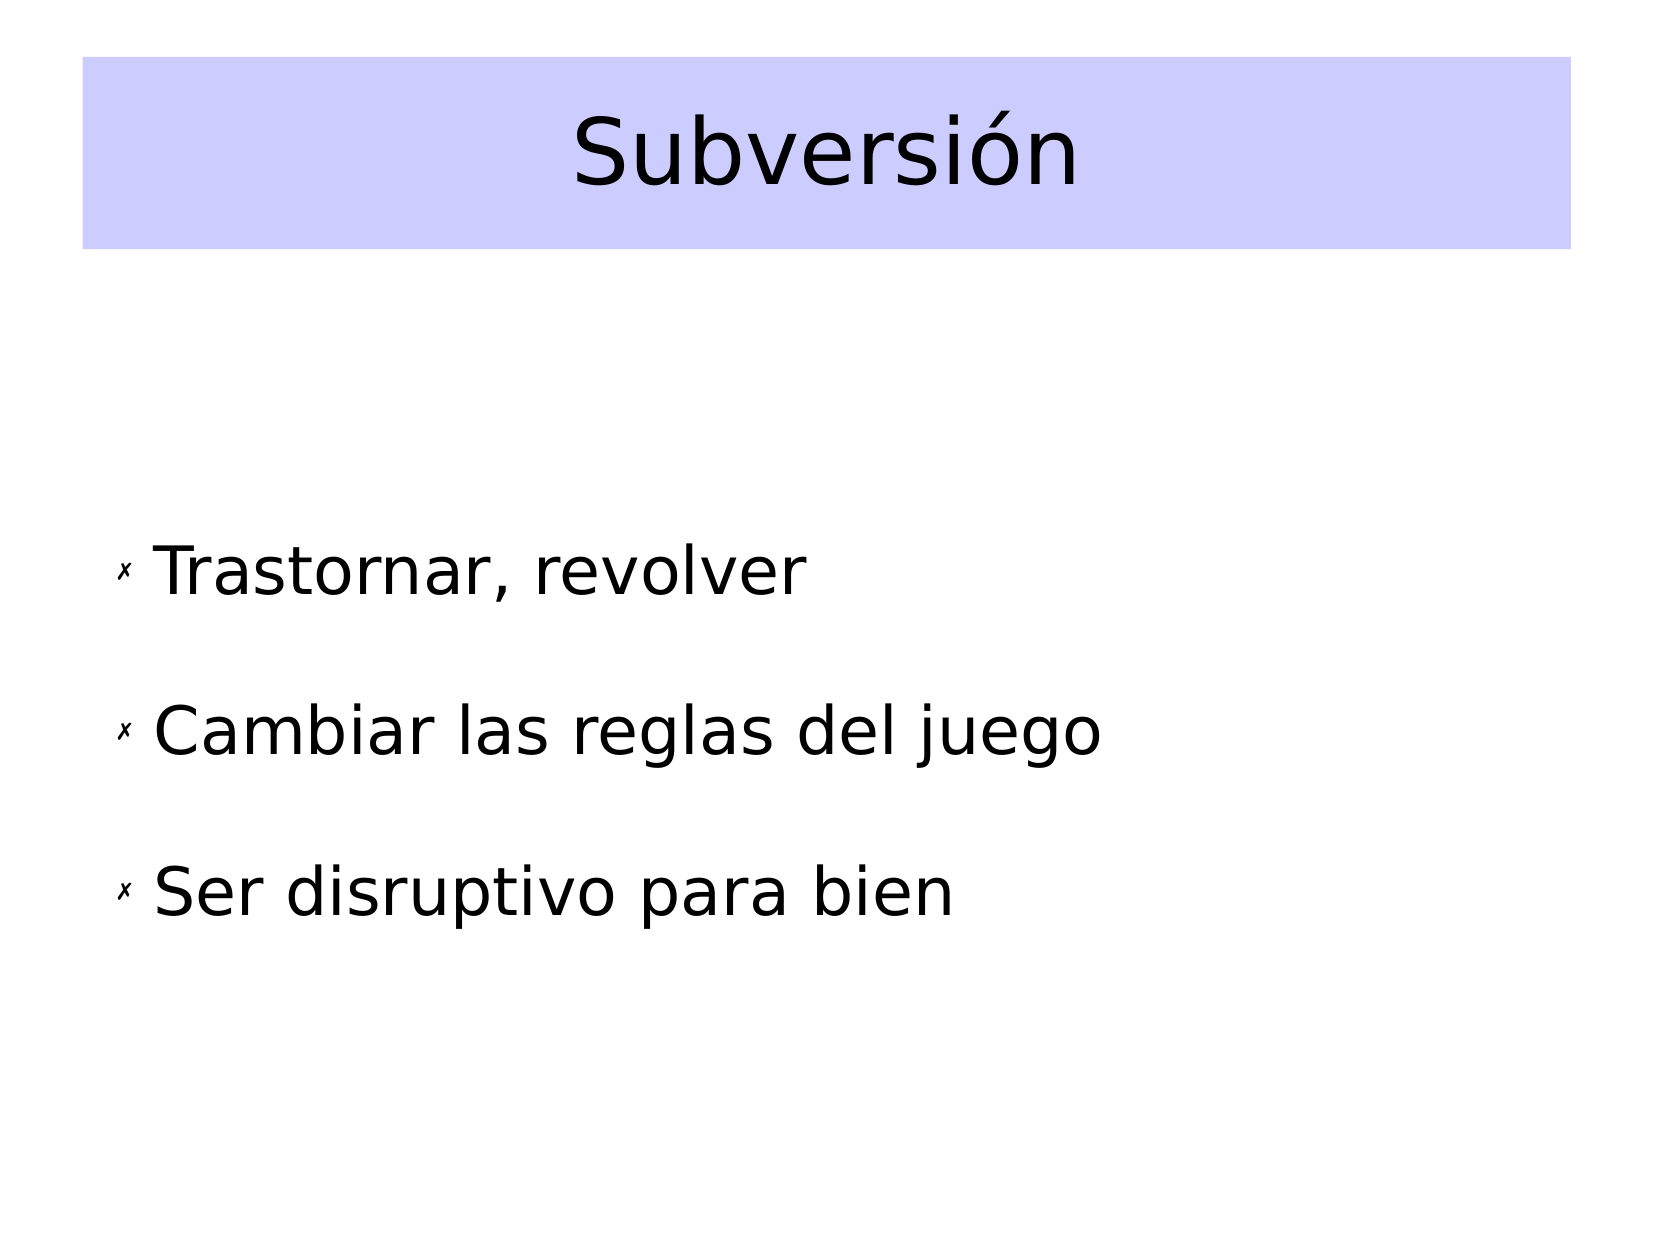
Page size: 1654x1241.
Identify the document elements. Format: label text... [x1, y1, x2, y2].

subtitle Trastornar, revolver Cambiar las reglas del juego Ser disruptivo para bien [82, 354, 1571, 1109]
title Subversión [82, 56, 1571, 250]
